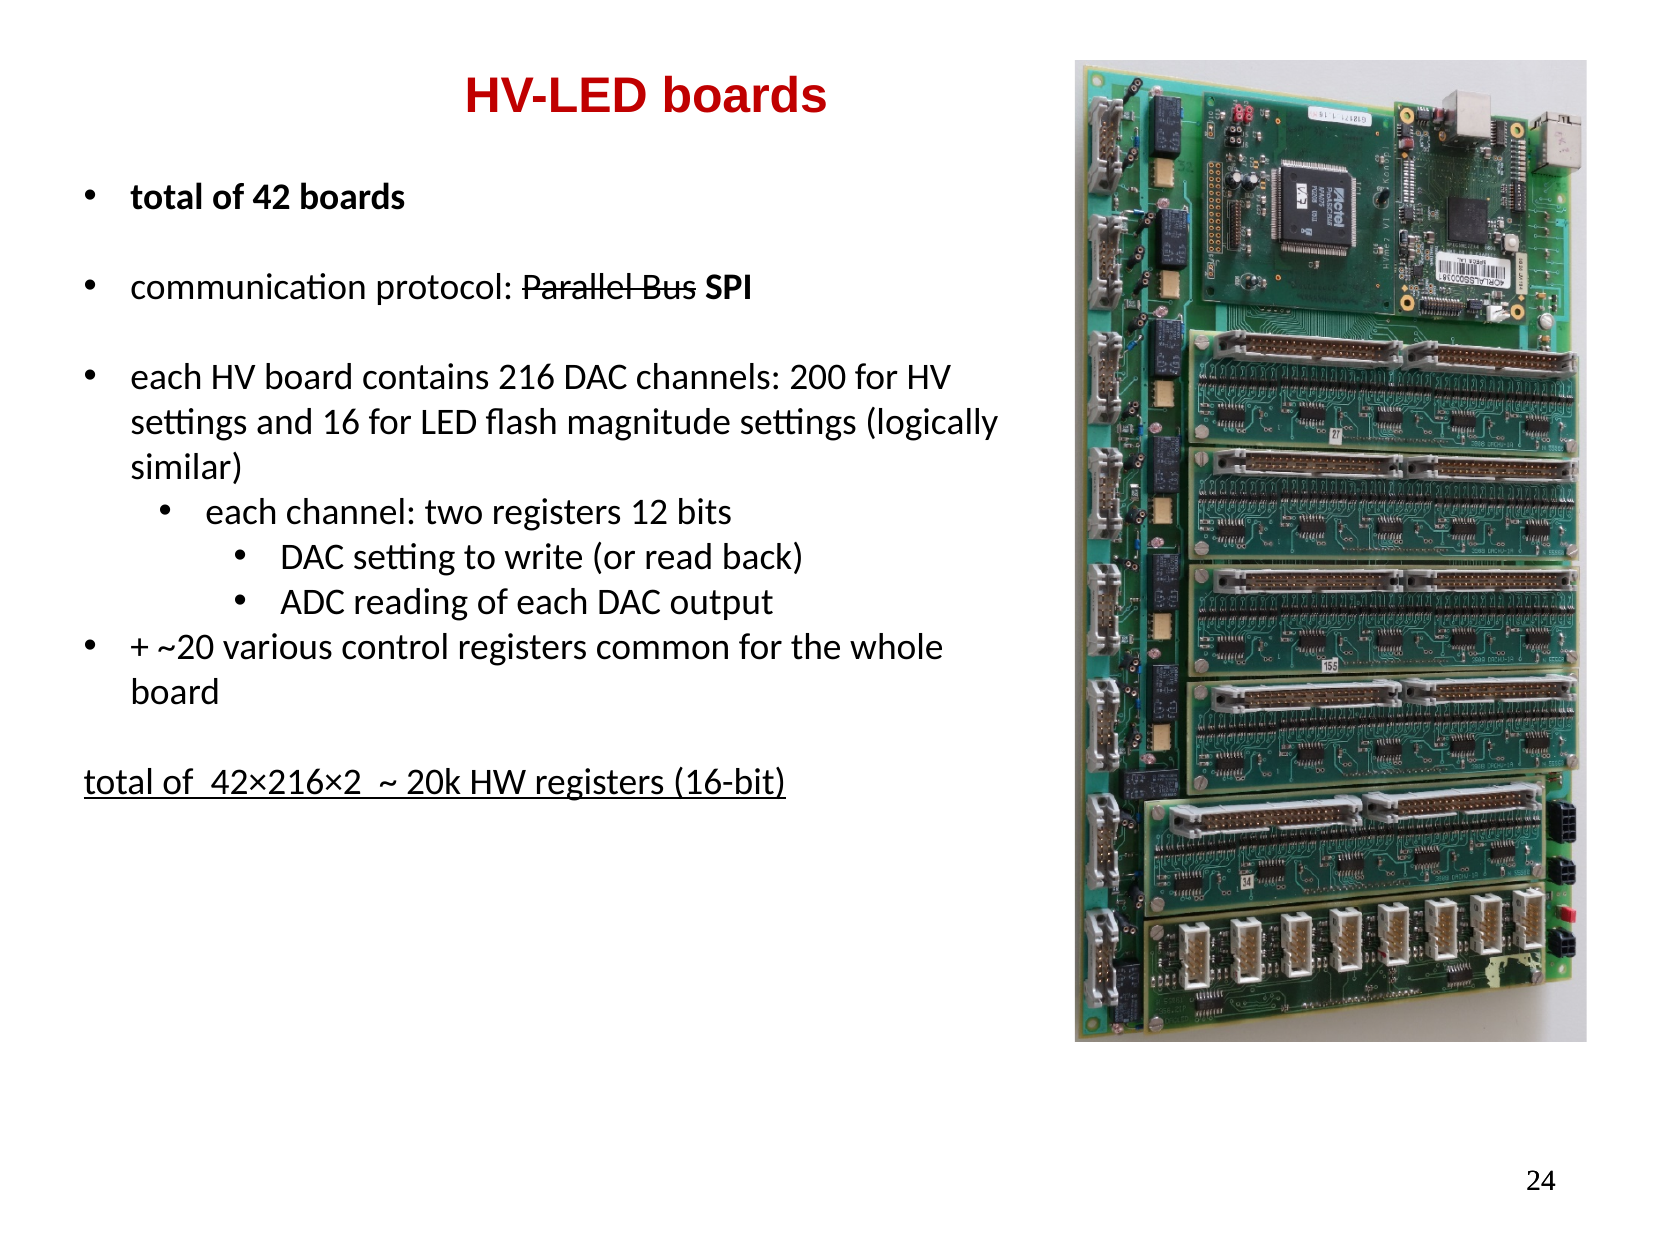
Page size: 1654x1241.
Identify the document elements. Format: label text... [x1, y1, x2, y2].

text_box HV-LED boards [449, 55, 843, 130]
text_box total of 42 boards communication protocol: Parallel Bus SPI each HV board contains 216 DAC channels: 200 for HV settings and 16 for LED flash magnitude settings (logically similar) each channel: two registers 12 bits DAC setting to write (or read back) ADC reading of each DAC output + ~20 various control registers common for the whole board total of 42×216×2 ~ 20k HW registers (16-bit) [68, 164, 1044, 810]
picture [1074, 60, 1587, 1042]
slide_number <numéro> [1185, 1153, 1571, 1241]
